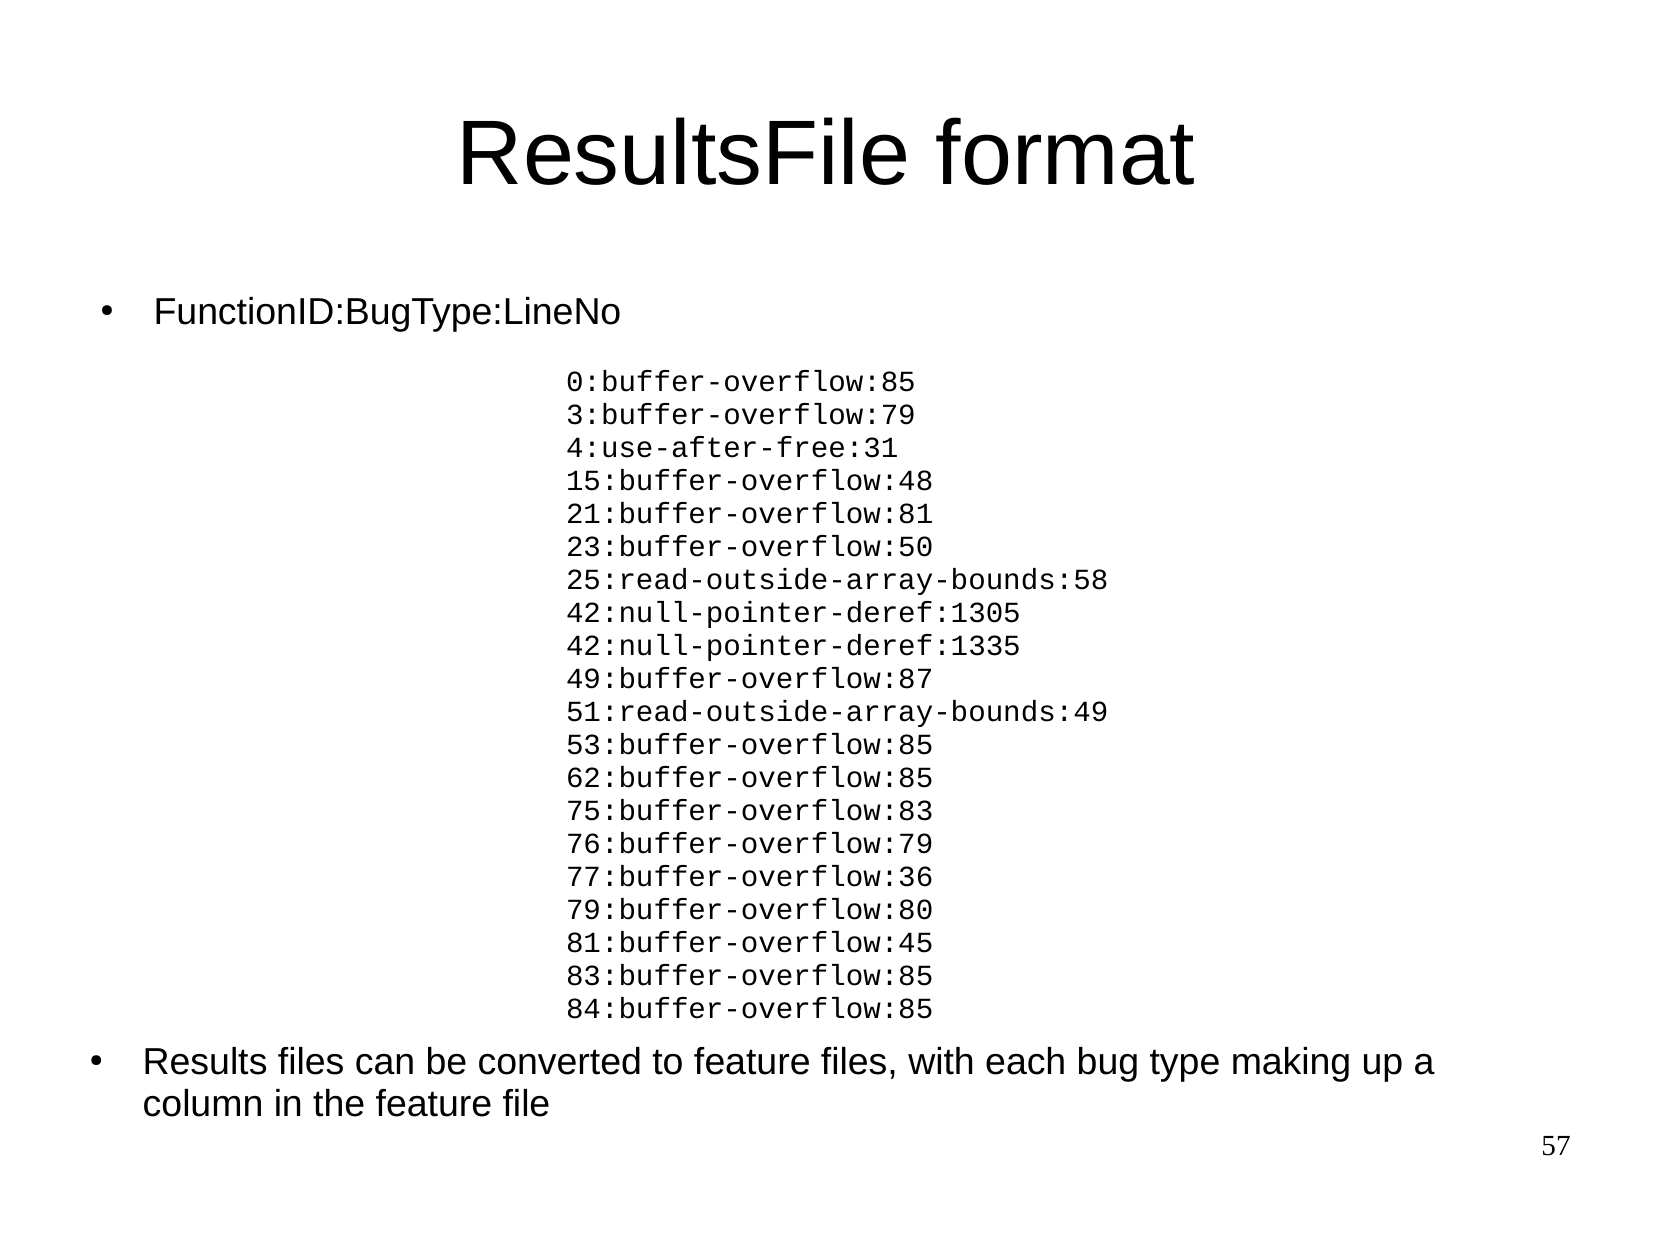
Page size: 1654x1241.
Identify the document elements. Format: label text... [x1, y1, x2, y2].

text_box 0:buffer-overflow:85 3:buffer-overflow:79 4:use-after-free:31 15:buffer-overflow:48 21:buffer-overflow:81 23:buffer-overflow:50 25:read-outside-array-bounds:58 42:null-pointer-deref:1305 42:null-pointer-deref:1335 49:buffer-overflow:87 51:read-outside-array-bounds:49 53:buffer-overflow:85 62:buffer-overflow:85 75:buffer-overflow:83 76:buffer-overflow:79 77:buffer-overflow:36 79:buffer-overflow:80 81:buffer-overflow:45 83:buffer-overflow:85 84:buffer-overflow:85 [551, 360, 1126, 1040]
list Results files can be converted to feature files, with each bug type making up a column in the feature file [71, 1040, 1561, 1125]
title ResultsFile format [82, 49, 1571, 257]
list FunctionID:BugType:LineNo [82, 290, 1571, 346]
